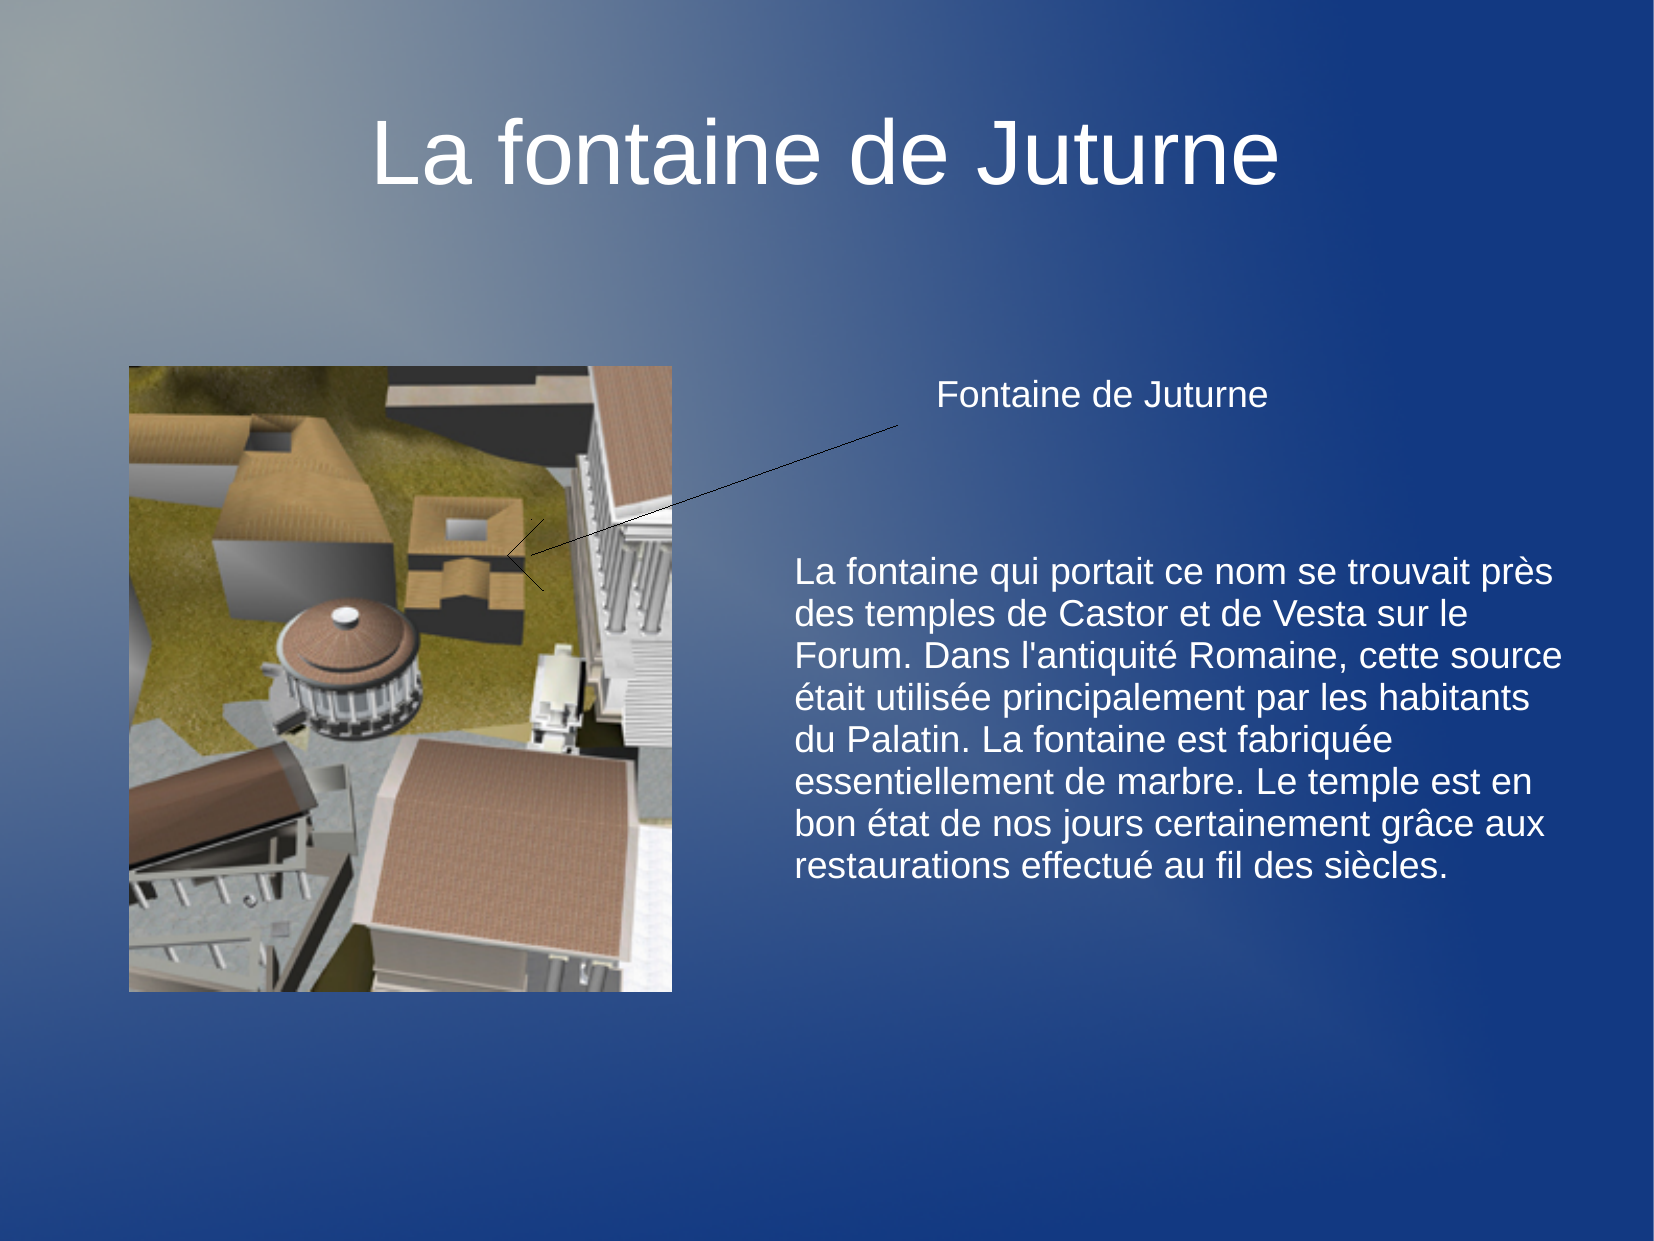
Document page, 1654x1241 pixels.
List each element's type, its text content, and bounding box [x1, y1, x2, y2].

title La fontaine de Juturne [82, 49, 1571, 257]
picture [0, 0, 1654, 1241]
subtitle [82, 290, 1571, 1109]
text_box Fontaine de Juturne [921, 366, 1312, 424]
text_box La fontaine qui portait ce nom se trouvait près des temples de Castor et de Vesta sur le Forum. Dans l'antiquité Romaine, cette source était utilisée principalement par les habitants du Palatin. La fontaine est fabriquée essentiellement de marbre. Le temple est en bon état de nos jours certainement grâce aux restaurations effectué au fil des siècles. [779, 543, 1583, 895]
